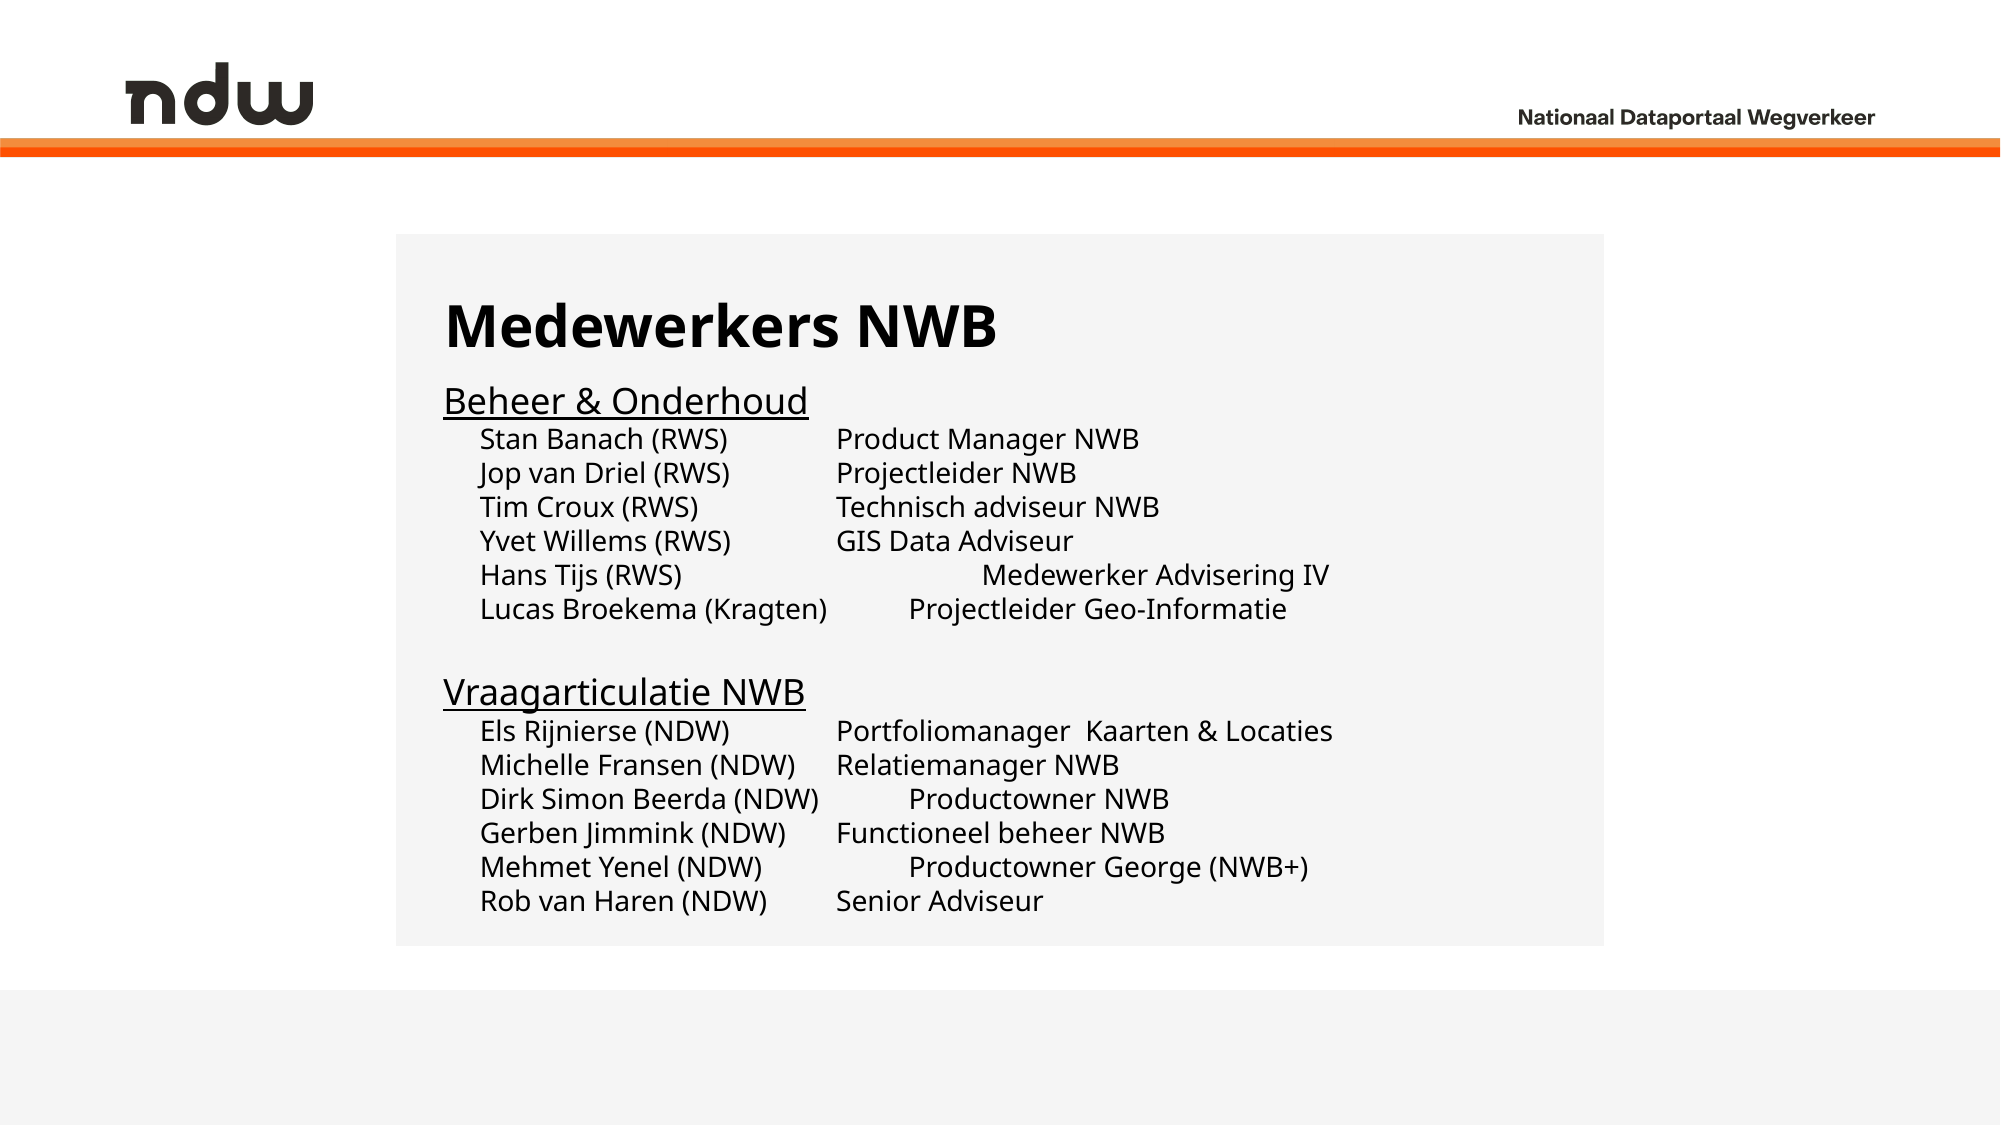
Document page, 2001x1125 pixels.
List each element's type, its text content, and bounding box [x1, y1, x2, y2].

title Medewerkers NWB [428, 248, 1597, 343]
list Beheer & Onderhoud Stan Banach (RWS) Product Manager NWB Jop van Driel (RWS) Projectleider NWB Tim Croux (RWS) Technisch adviseur NWB Yvet Willems (RWS) GIS Data Adviseur Hans Tijs (RWS) Medewerker Advisering IV Lucas Broekema (Kragten) Projectleider Geo-Informatie Vraagarticulatie NWB Els Rijnierse (NDW) Portfoliomanager Kaarten & Locaties Michelle Fransen (NDW) Relatiemanager NWB Dirk Simon Beerda (NDW) Productowner NWB Gerben Jimmink (NDW) Functioneel beheer NWB Mehmet Yenel (NDW) Productowner George (NWB+) Rob van Haren (NDW) Senior Adviseur [443, 332, 1690, 972]
